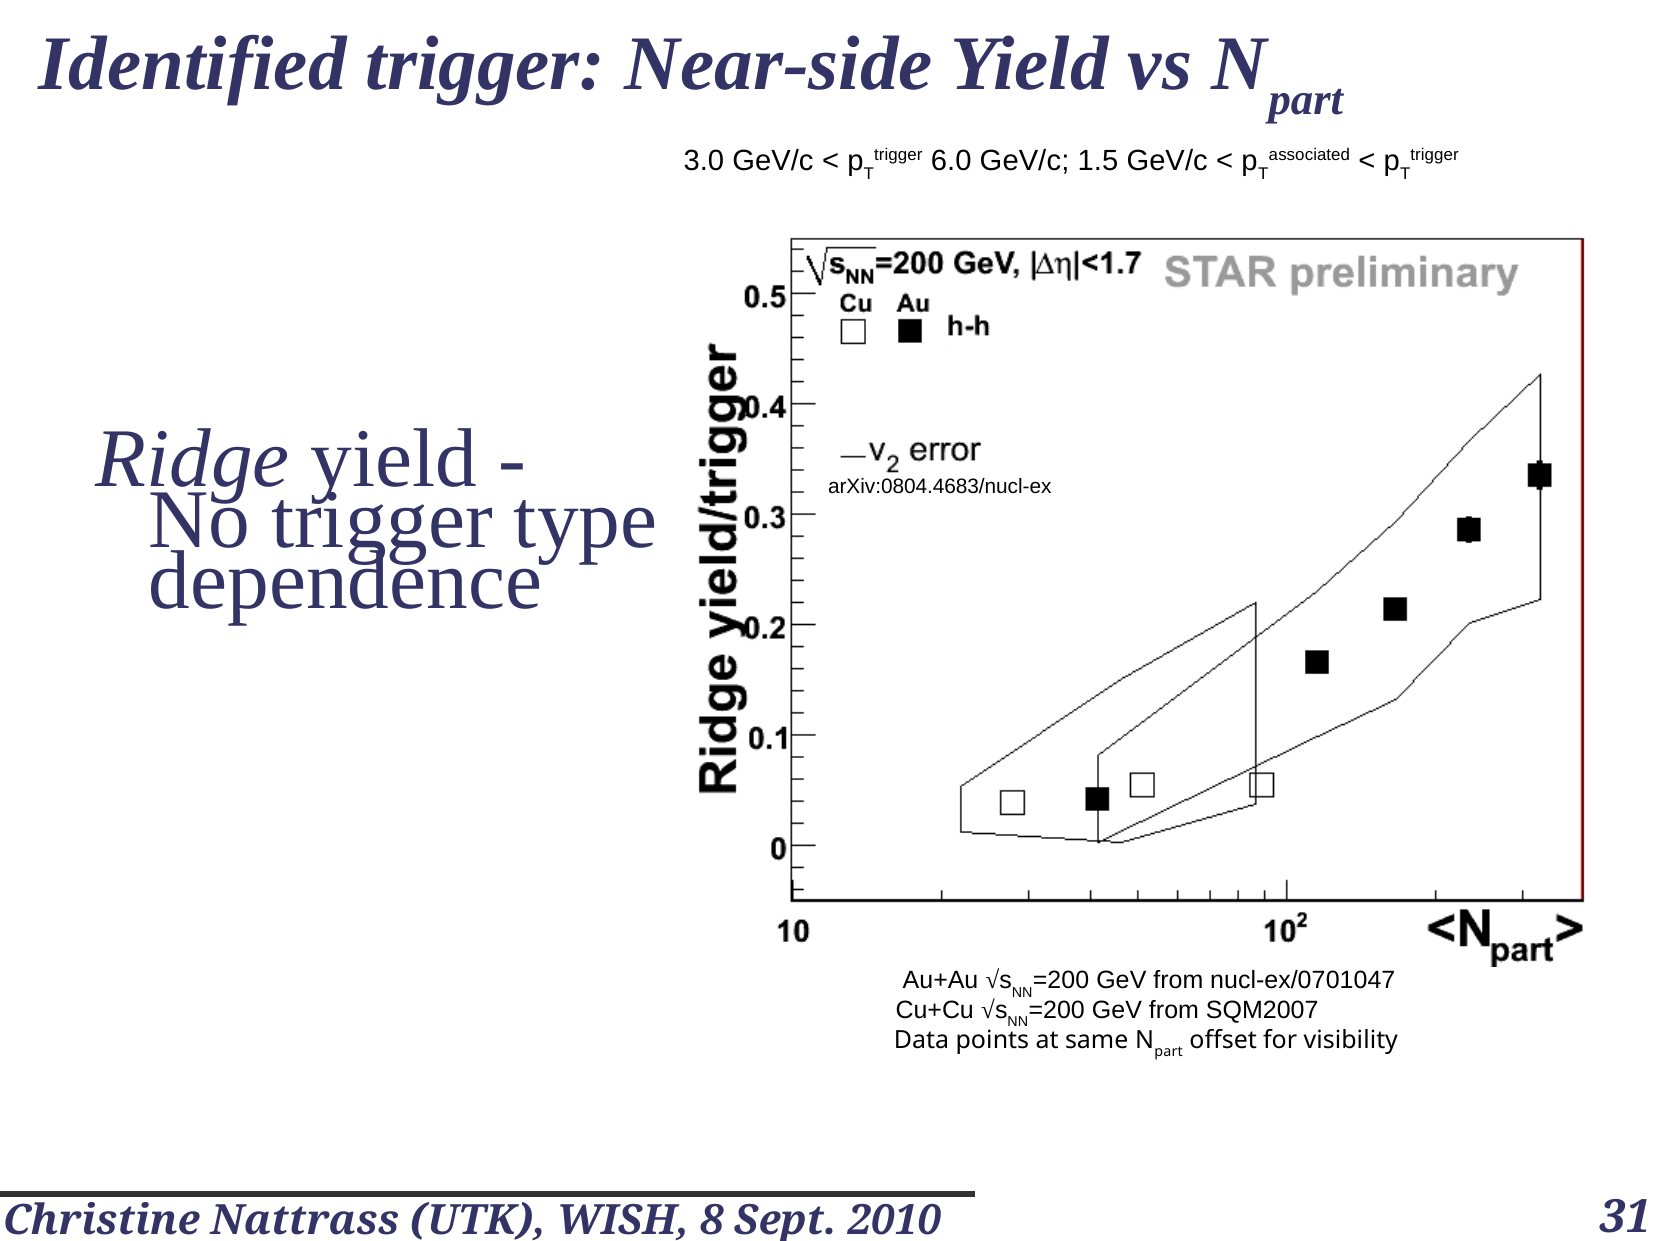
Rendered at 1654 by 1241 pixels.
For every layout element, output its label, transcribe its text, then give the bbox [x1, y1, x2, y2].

picture [692, 231, 1593, 968]
text_box Au+Au √sNN=200 GeV from nucl-ex/0701047 Cu+Cu √sNN=200 GeV from SQM2007 [880, 958, 1601, 1018]
text_box [668, 196, 1648, 993]
text_box Data points at same Npart offset for visibility [879, 1014, 1477, 1070]
list Ridge yield - No trigger type dependence [77, 438, 676, 750]
text_box arXiv:0804.4683/nucl-ex [813, 469, 1067, 508]
text_box 3.0 GeV/c < pTtrigger 6.0 GeV/c; 1.5 GeV/c < pTassociated < pTtrigger [668, 136, 1654, 196]
title Identified trigger: Near-side Yield vs Npart [0, 0, 1524, 151]
